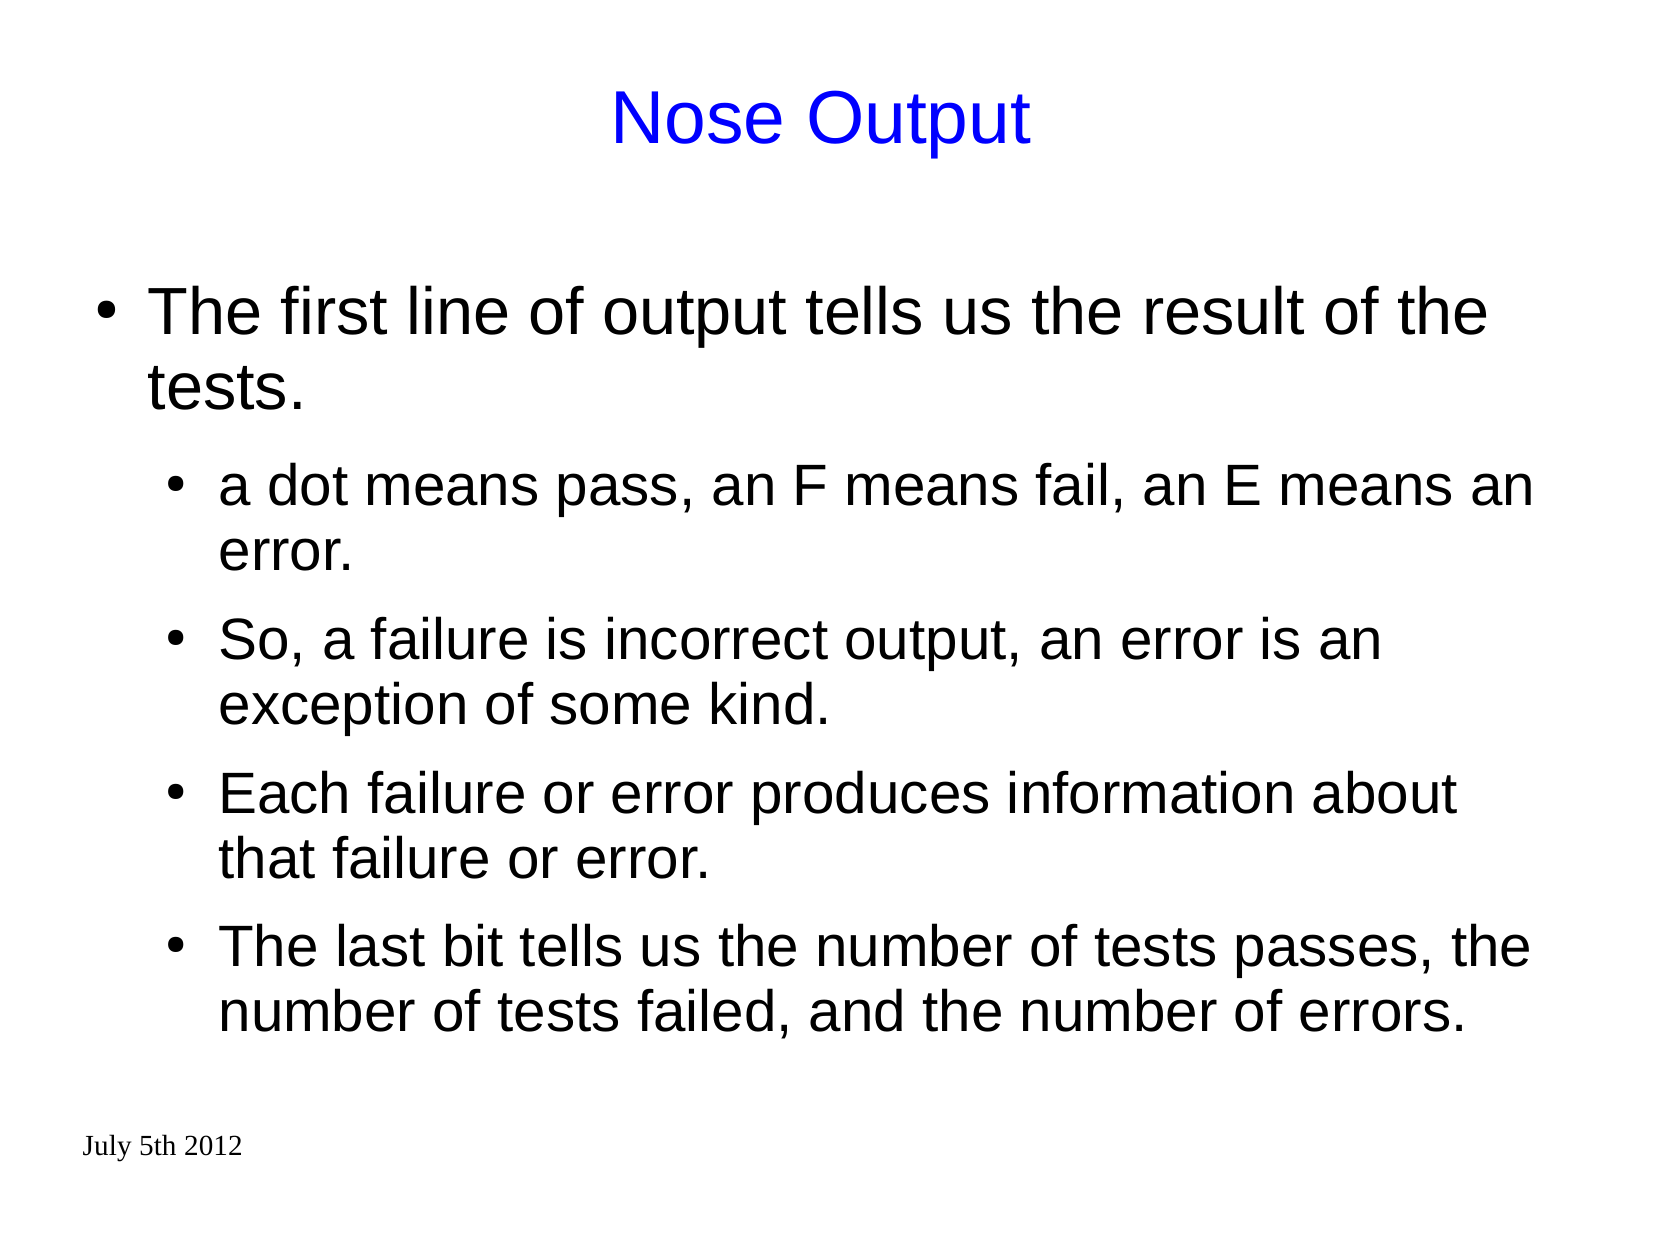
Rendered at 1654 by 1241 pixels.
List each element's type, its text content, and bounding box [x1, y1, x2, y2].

list The first line of output tells us the result of the tests. a dot means pass, an F means fail, an E means an error. So, a failure is incorrect output, an error is an exception of some kind. Each failure or error produces information about that failure or error. The last bit tells us the number of tests passes, the number of tests failed, and the number of errors. [76, 274, 1566, 1093]
title Nose Output [76, 58, 1565, 178]
